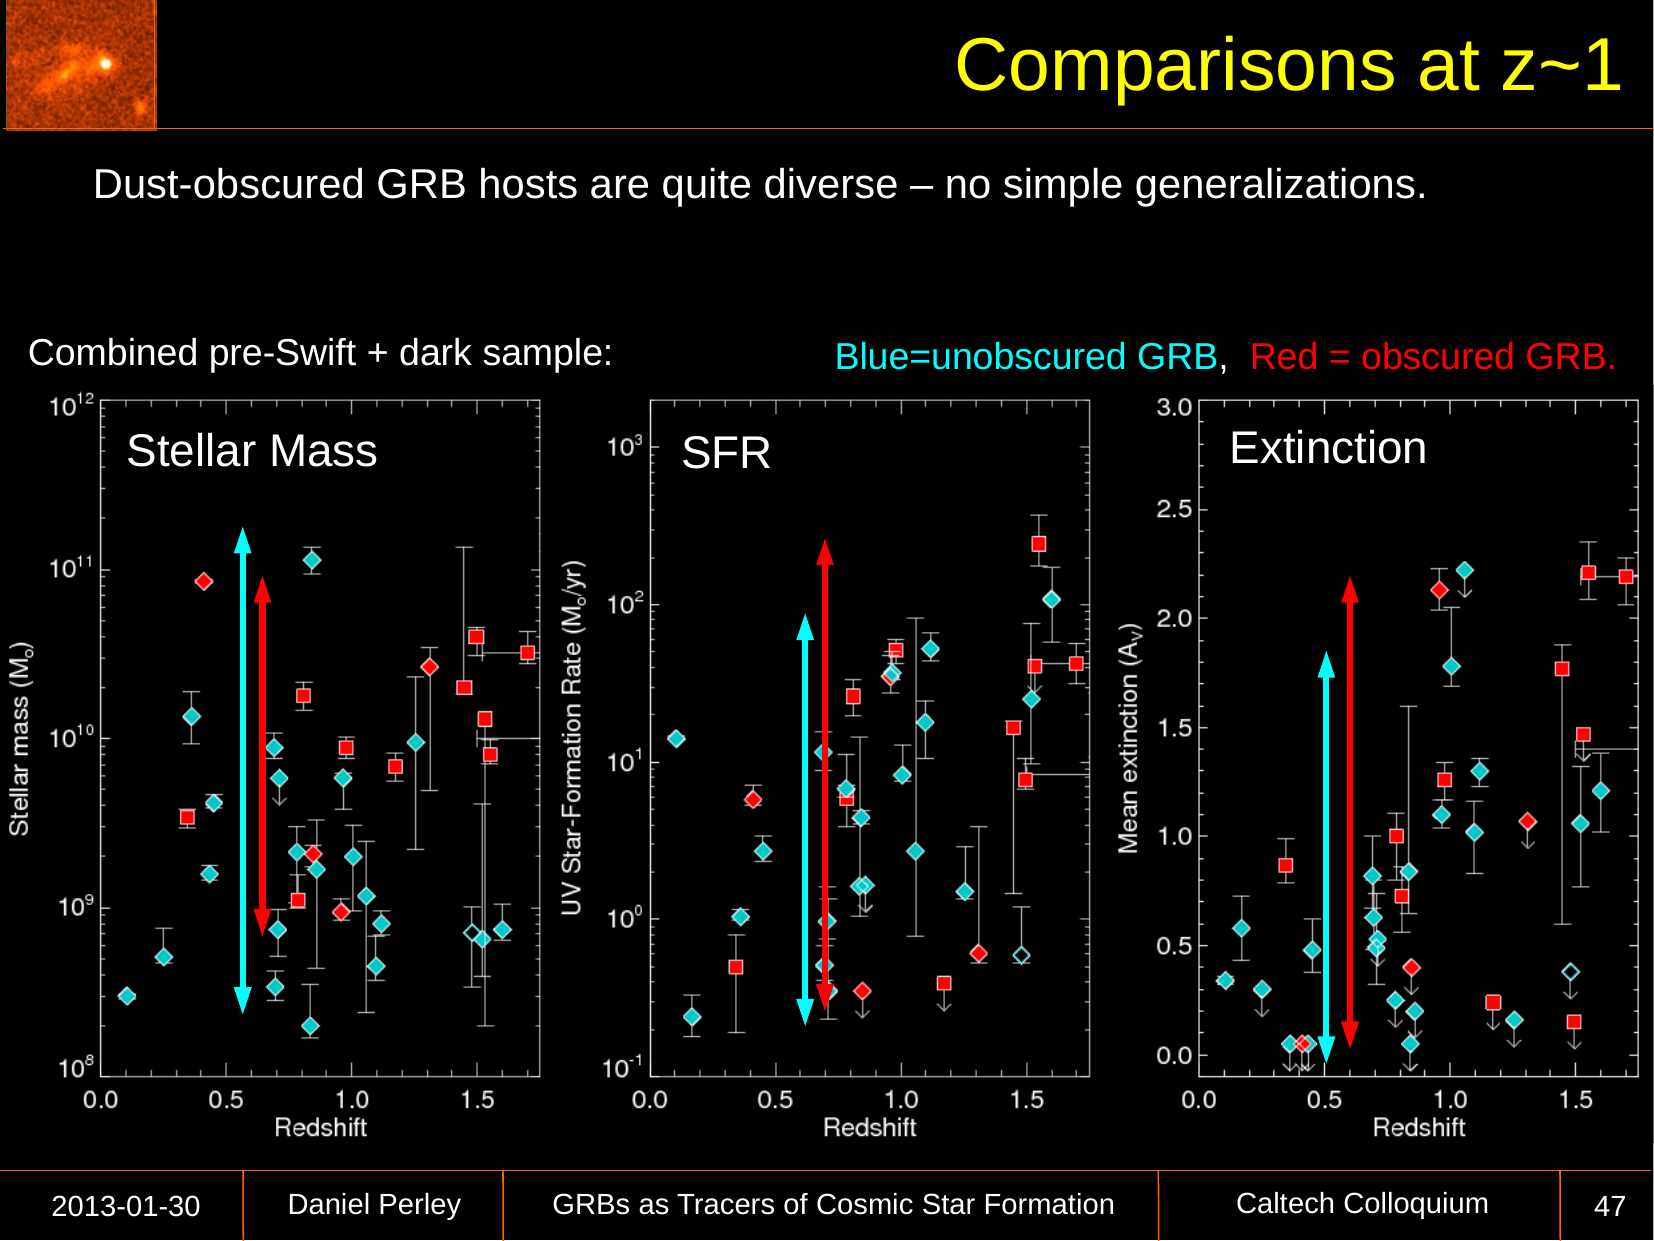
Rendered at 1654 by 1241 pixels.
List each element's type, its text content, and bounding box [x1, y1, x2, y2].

text_box Dust-obscured GRB hosts are quite diverse – no simple generalizations. [75, 150, 1538, 218]
text_box Stellar Mass [108, 414, 522, 487]
title Comparisons at z~1 [187, 21, 1624, 108]
text_box SFR [663, 417, 1076, 490]
picture [0, 385, 1654, 1143]
picture [7, 0, 154, 128]
text_box Combined pre-Swift + dark sample: [10, 321, 723, 385]
text_box Blue=unobscured GRB, Red = obscured GRB. [726, 324, 1635, 393]
text_box Extinction [1211, 411, 1625, 484]
